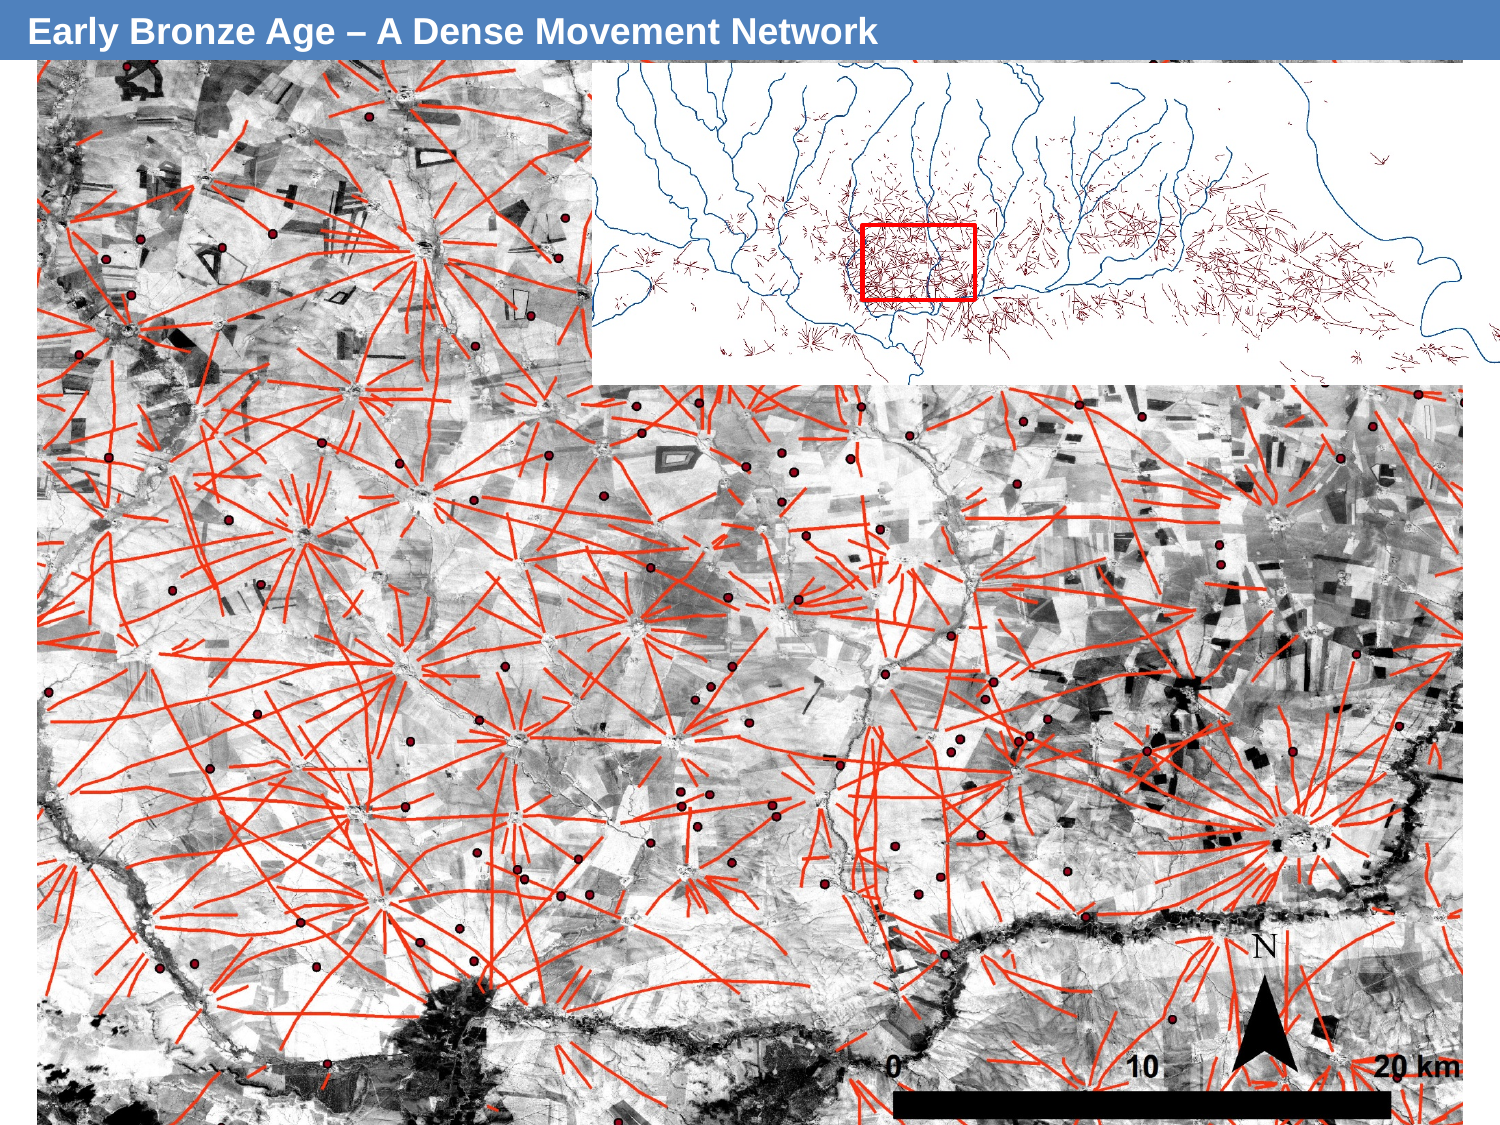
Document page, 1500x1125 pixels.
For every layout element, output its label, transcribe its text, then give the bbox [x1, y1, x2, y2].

picture [37, 60, 1500, 1125]
text_box Early Bronze Age – A Dense Movement Network [12, 0, 1038, 60]
